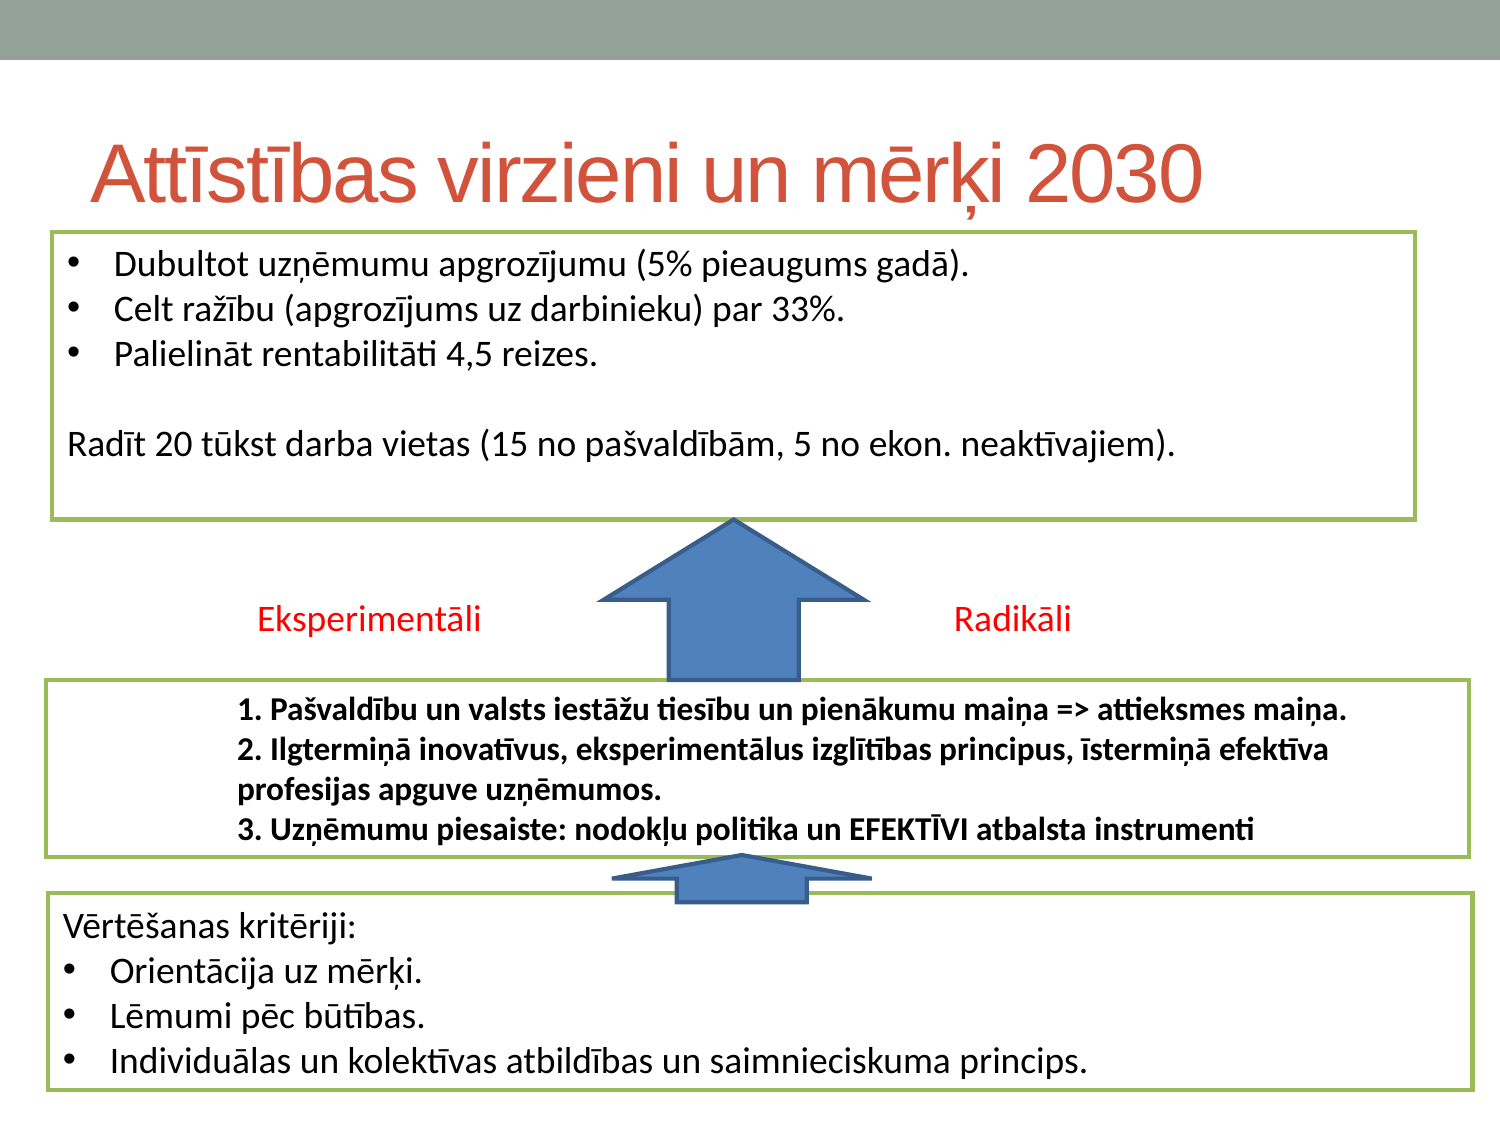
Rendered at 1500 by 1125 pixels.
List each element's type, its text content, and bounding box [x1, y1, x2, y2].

text_box Dubultot uzņēmumu apgrozījumu (5% pieaugums gadā). Celt ražību (apgrozījums uz darbinieku) par 33%. Palielināt rentabilitāti 4,5 reizes. Radīt 20 tūkst darba vietas (15 no pašvaldībām, 5 no ekon. neaktīvajiem). [52, 231, 1416, 520]
text_box Eksperimentāli [242, 586, 533, 647]
text_box 1. Pašvaldību un valsts iestāžu tiesību un pienākumu maiņa => attieksmes maiņa. 2. Ilgtermiņā inovatīvus, eksperimentālus izglītības principus, īstermiņā efektīva profesijas apguve uzņēmumos. 3. Uzņēmumu piesaiste: nodokļu politika un EFEKTĪVI atbalsta instrumenti [45, 679, 1470, 857]
text_box Radikāli [938, 586, 1112, 647]
text_box [611, 855, 872, 903]
text_box [603, 519, 864, 680]
title Attīstības virzieni un mērķi 2030 [75, 87, 1426, 251]
text_box Vērtēšanas kritēriji: Orientācija uz mērķi. Lēmumi pēc būtības. Individuālas un kolektīvas atbildības un saimnieciskuma princips. [47, 893, 1473, 1091]
